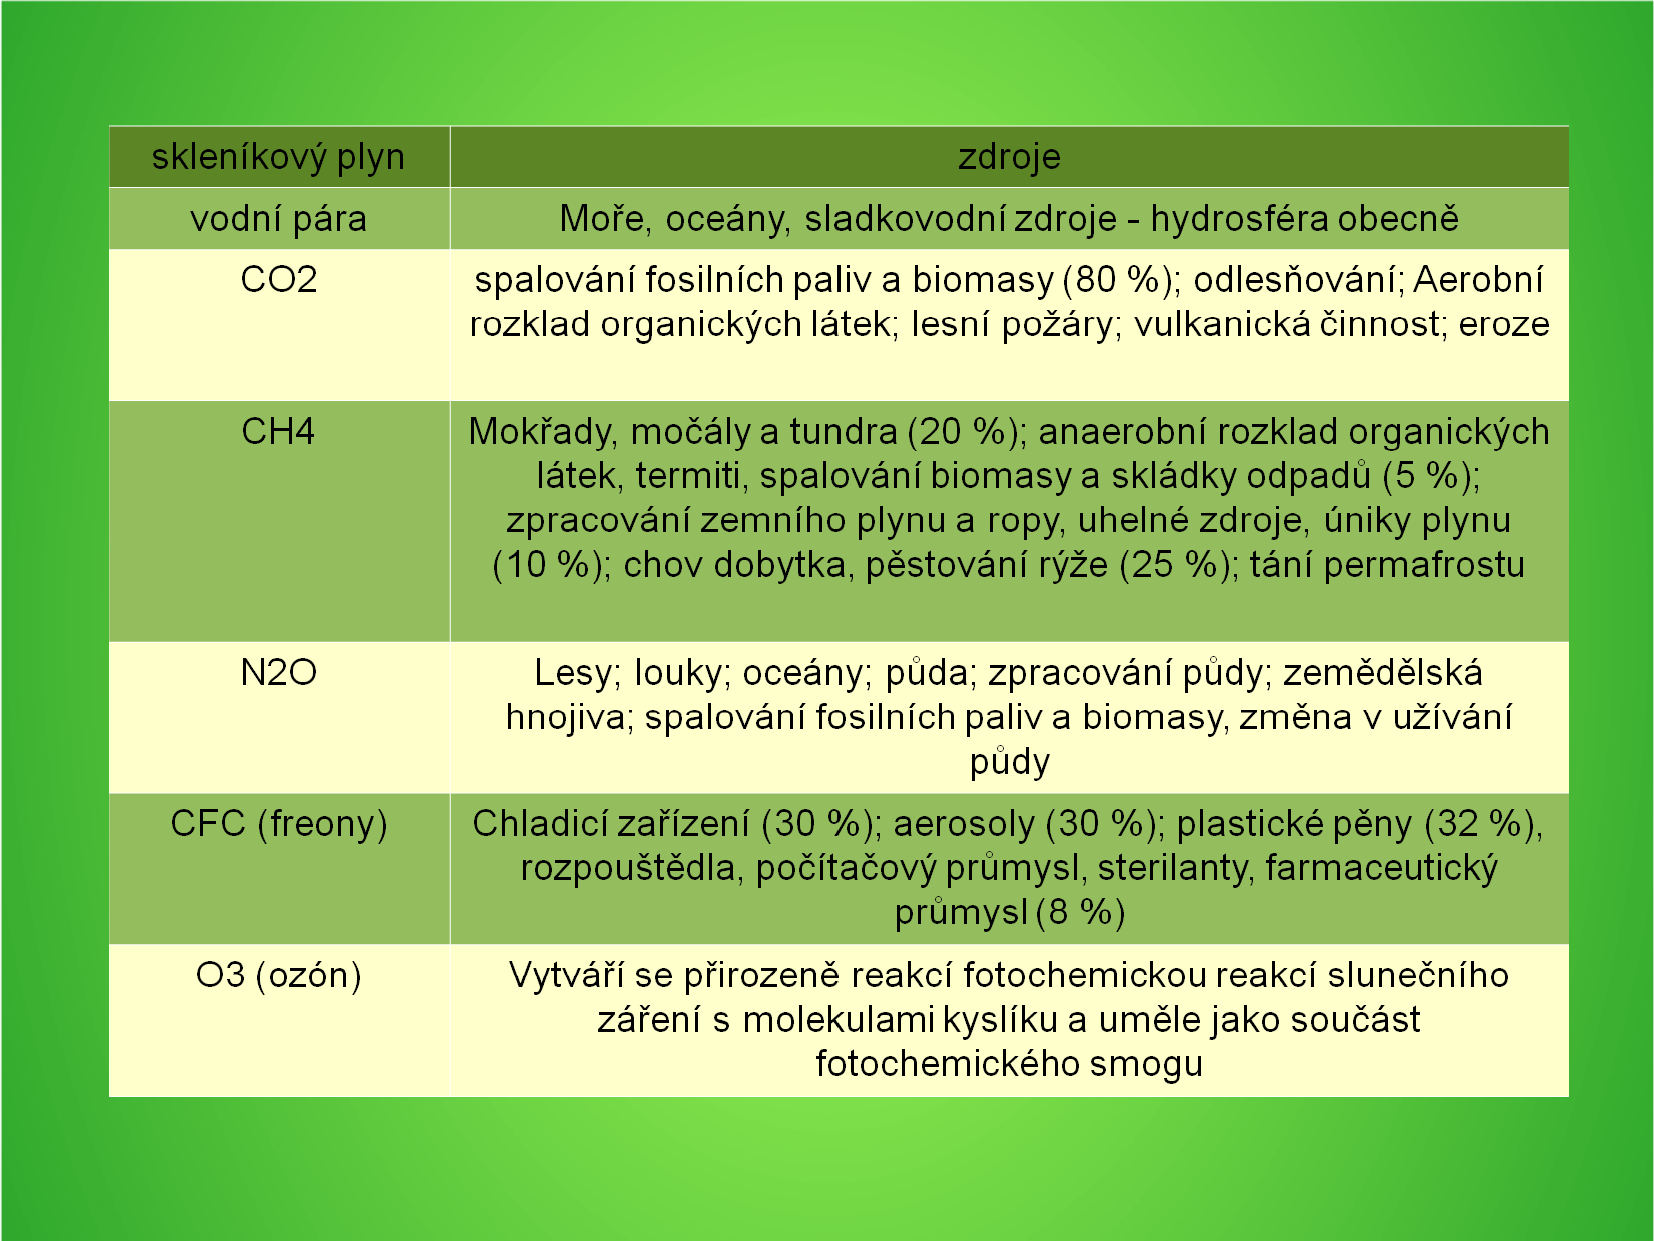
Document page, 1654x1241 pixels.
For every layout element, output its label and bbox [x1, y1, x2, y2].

picture [109, 121, 1569, 1107]
